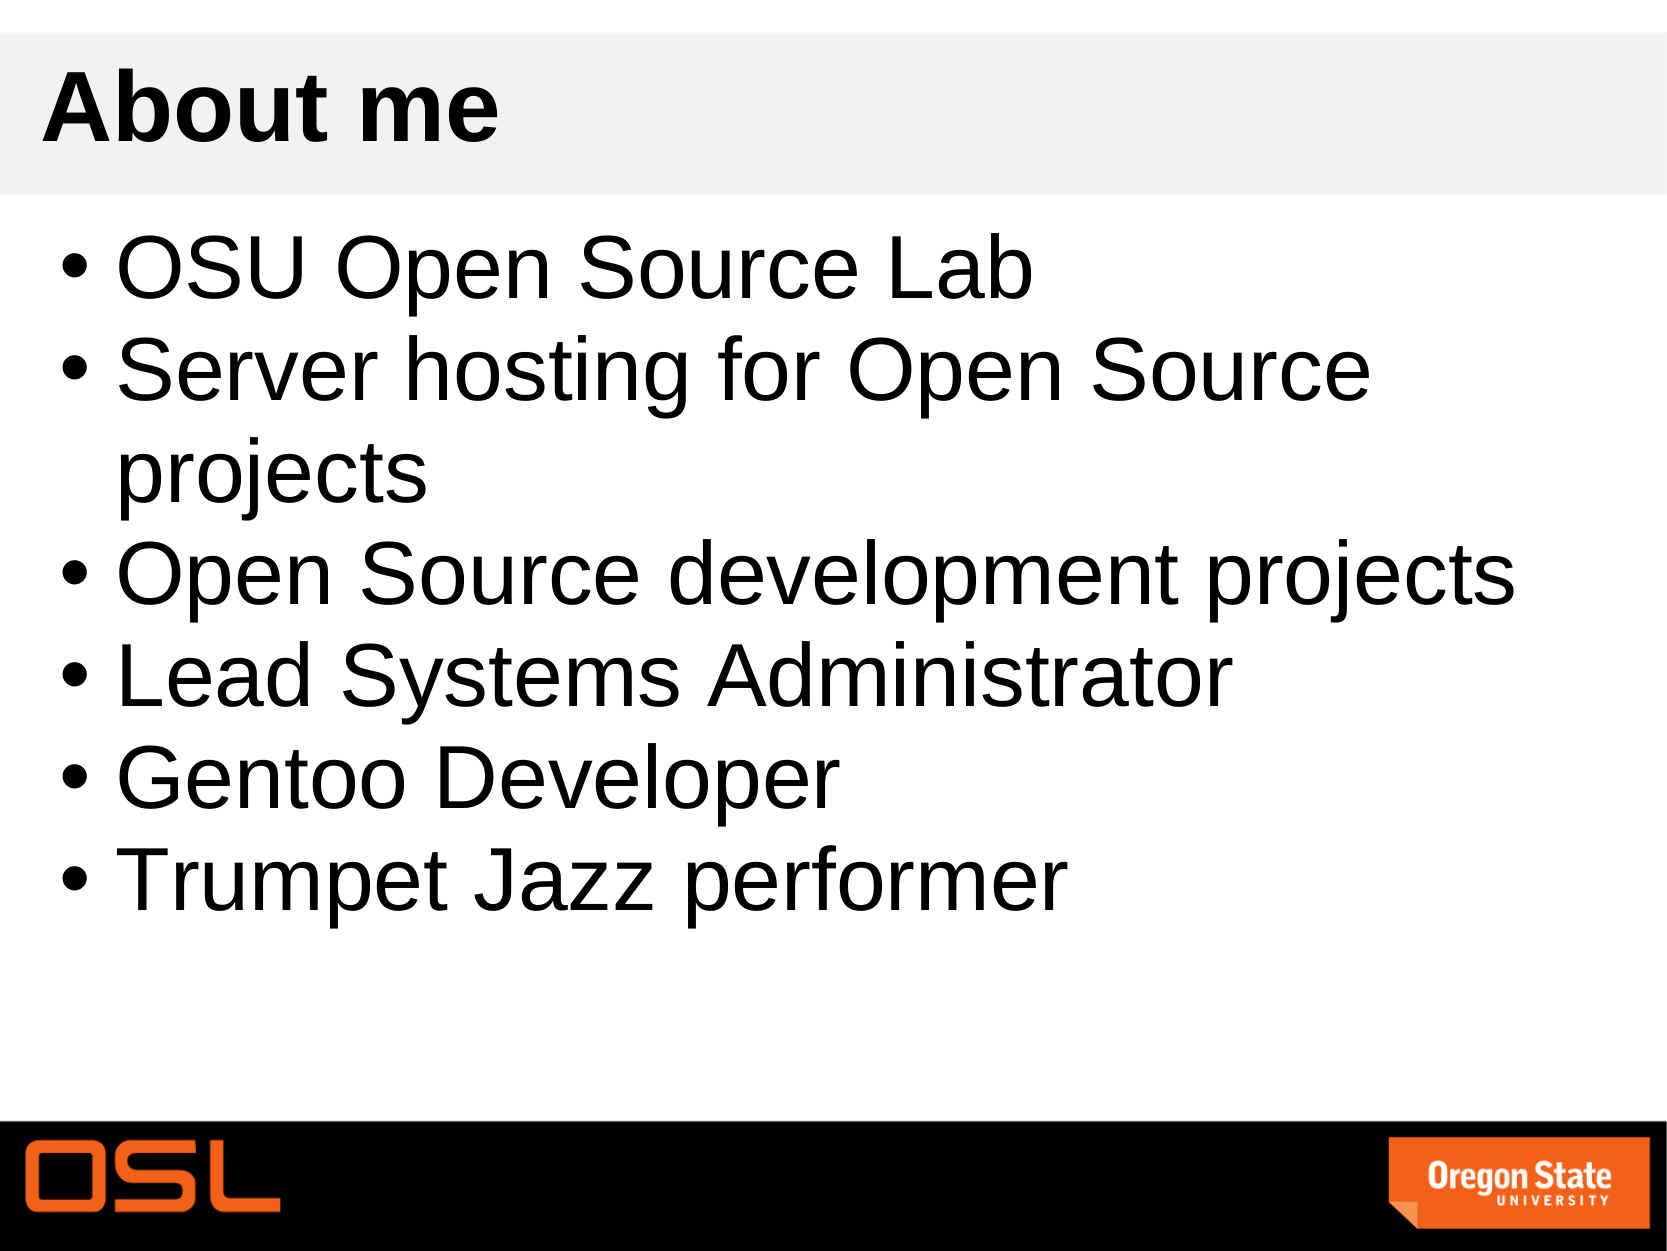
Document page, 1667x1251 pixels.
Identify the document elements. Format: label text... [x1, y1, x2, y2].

title About me [40, 50, 1627, 201]
list OSU Open Source Lab Server hosting for Open Source projects Open Source development projects Lead Systems Administrator Gentoo Developer Trumpet Jazz performer [40, 216, 1625, 1115]
picture [0, 0, 1667, 1251]
